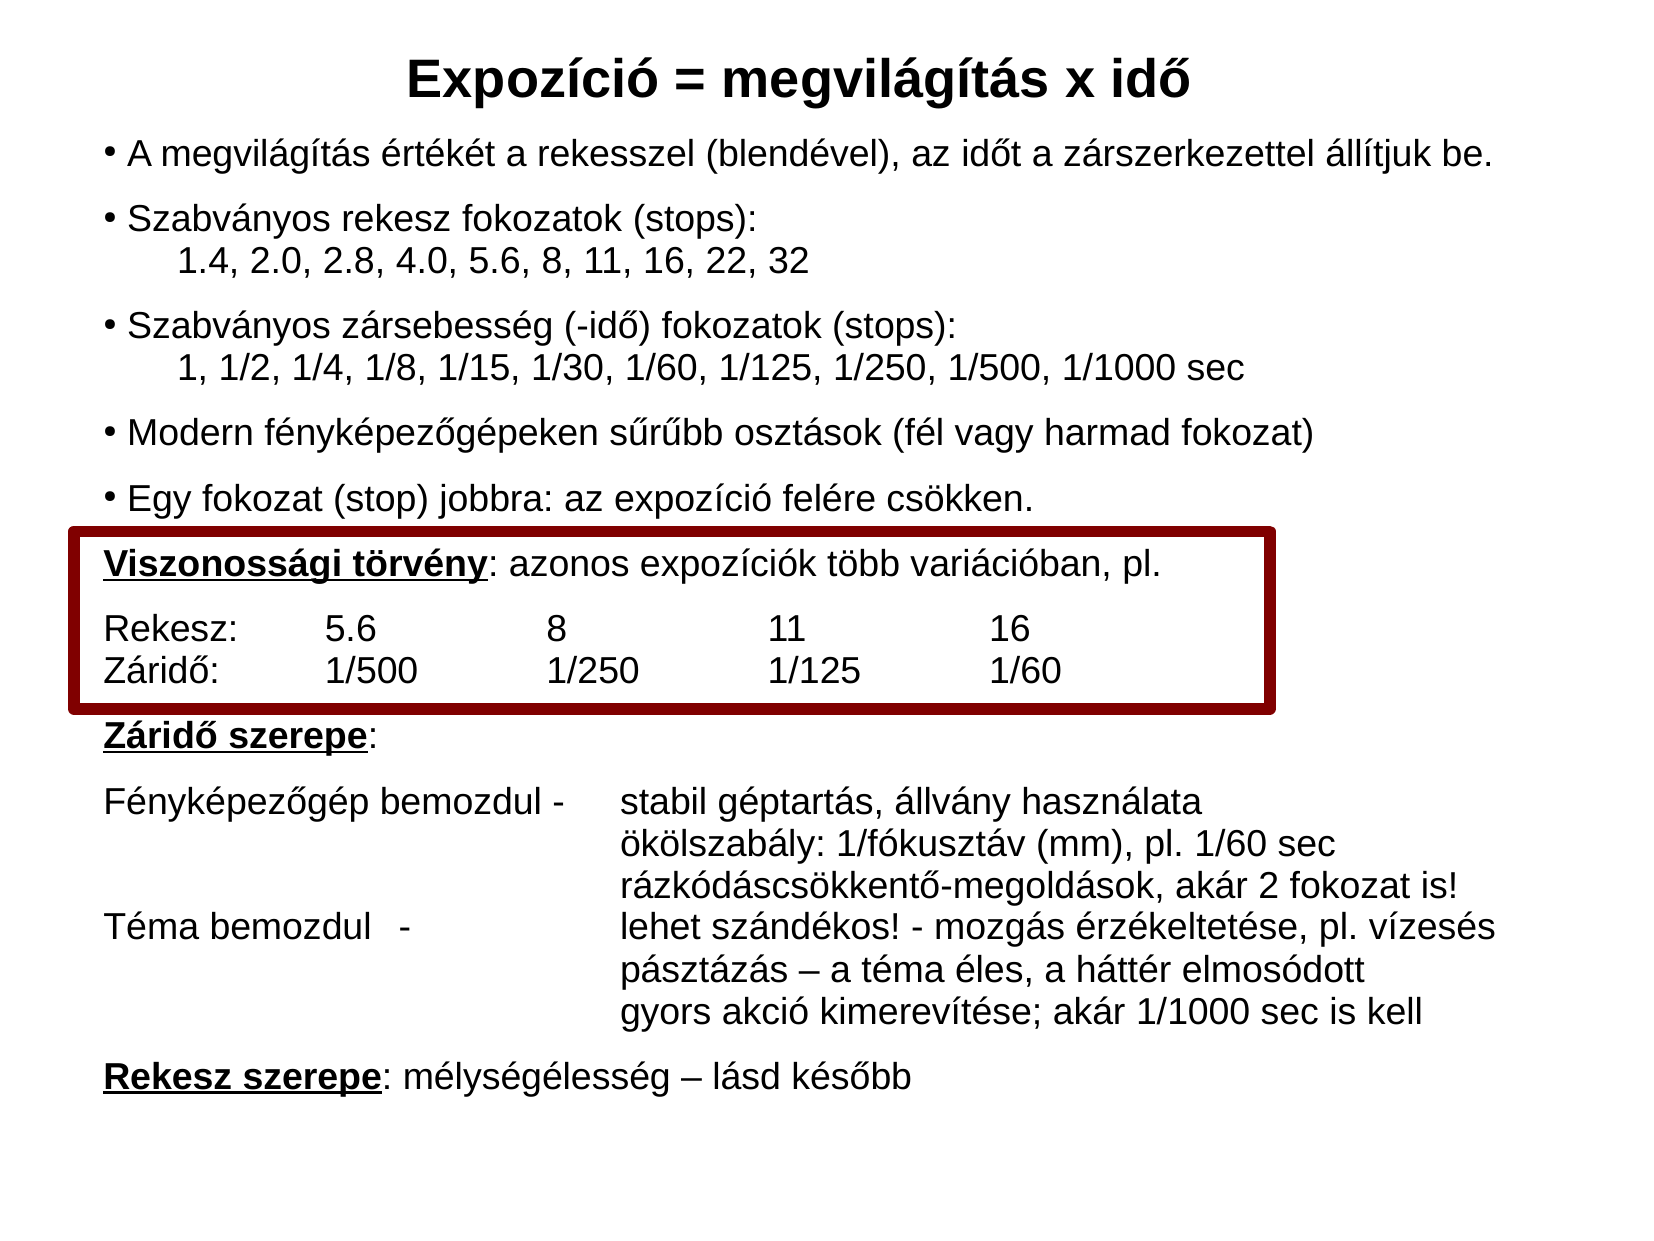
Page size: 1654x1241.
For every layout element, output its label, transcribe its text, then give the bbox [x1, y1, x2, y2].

text_box Expozíció = megvilágítás x idő A megvilágítás értékét a rekesszel (blendével), az időt a zárszerkezettel állítjuk be. Szabványos rekesz fokozatok (stops): 1.4, 2.0, 2.8, 4.0, 5.6, 8, 11, 16, 22, 32 Szabványos zársebesség (-idő) fokozatok (stops): 1, 1/2, 1/4, 1/8, 1/15, 1/30, 1/60, 1/125, 1/250, 1/500, 1/1000 sec Modern fényképezőgépeken sűrűbb osztások (fél vagy harmad fokozat) Egy fokozat (stop) jobbra: az expozíció felére csökken. Viszonossági törvény: azonos expozíciók több variációban, pl. Rekesz: 5.6 8 11 16 Záridő: 1/500 1/250 1/125 1/60 Záridő szerepe: Fényképezőgép bemozdul - stabil géptartás, állvány használata ökölszabály: 1/fókusztáv (mm), pl. 1/60 sec rázkódáscsökkentő-megoldások, akár 2 fokozat is! Téma bemozdul - lehet szándékos! - mozgás érzékeltetése, pl. vízesés pásztázás – a téma éles, a háttér elmosódott gyors akció kimerevítése; akár 1/1000 sec is kell Rekesz szerepe: mélységélesség – lásd később [88, 40, 1511, 1153]
chart [774, 593, 893, 671]
text_box Expozíció = megvilágítás x idő A megvilágítás értékét a rekesszel (blendével), az időt a zárszerkezettel állítjuk be. Szabványos rekesz fokozatok (stops): 1.4, 2.0, 2.8, 4.0, 5.6, 8, 11, 16, 22, 32 Szabványos zársebesség (-idő) fokozatok (stops): 1, 1/2, 1/4, 1/8, 1/15, 1/30, 1/60, 1/125, 1/250, 1/500, 1/1000 sec Modern fényképezőgépeken sűrűbb osztások (fél vagy harmad fokozat) Egy fokozat (stop) jobbra: az expozíció felére csökken. Viszonossági törvény: azonos expozíciók több variációban, pl. Rekesz: 5.6 8 11 16 Záridő: 1/500 1/250 1/125 1/60 Záridő szerepe: Fényképezőgép bemozdul - stabil géptartás, állvány használata ökölszabály: 1/fókusztáv (mm), pl. 1/60 sec rázkódáscsökkentő-megoldások, akár 2 fokozat is! Téma bemozdul - lehet szándékos! - mozgás érzékeltetése, pl. vízesés pásztázás – a téma éles, a háttér elmosódott gyors akció kimerevítése; akár 1/1000 sec is kell Rekesz szerepe: mélységélesség – lásd később [88, 537, 1264, 703]
